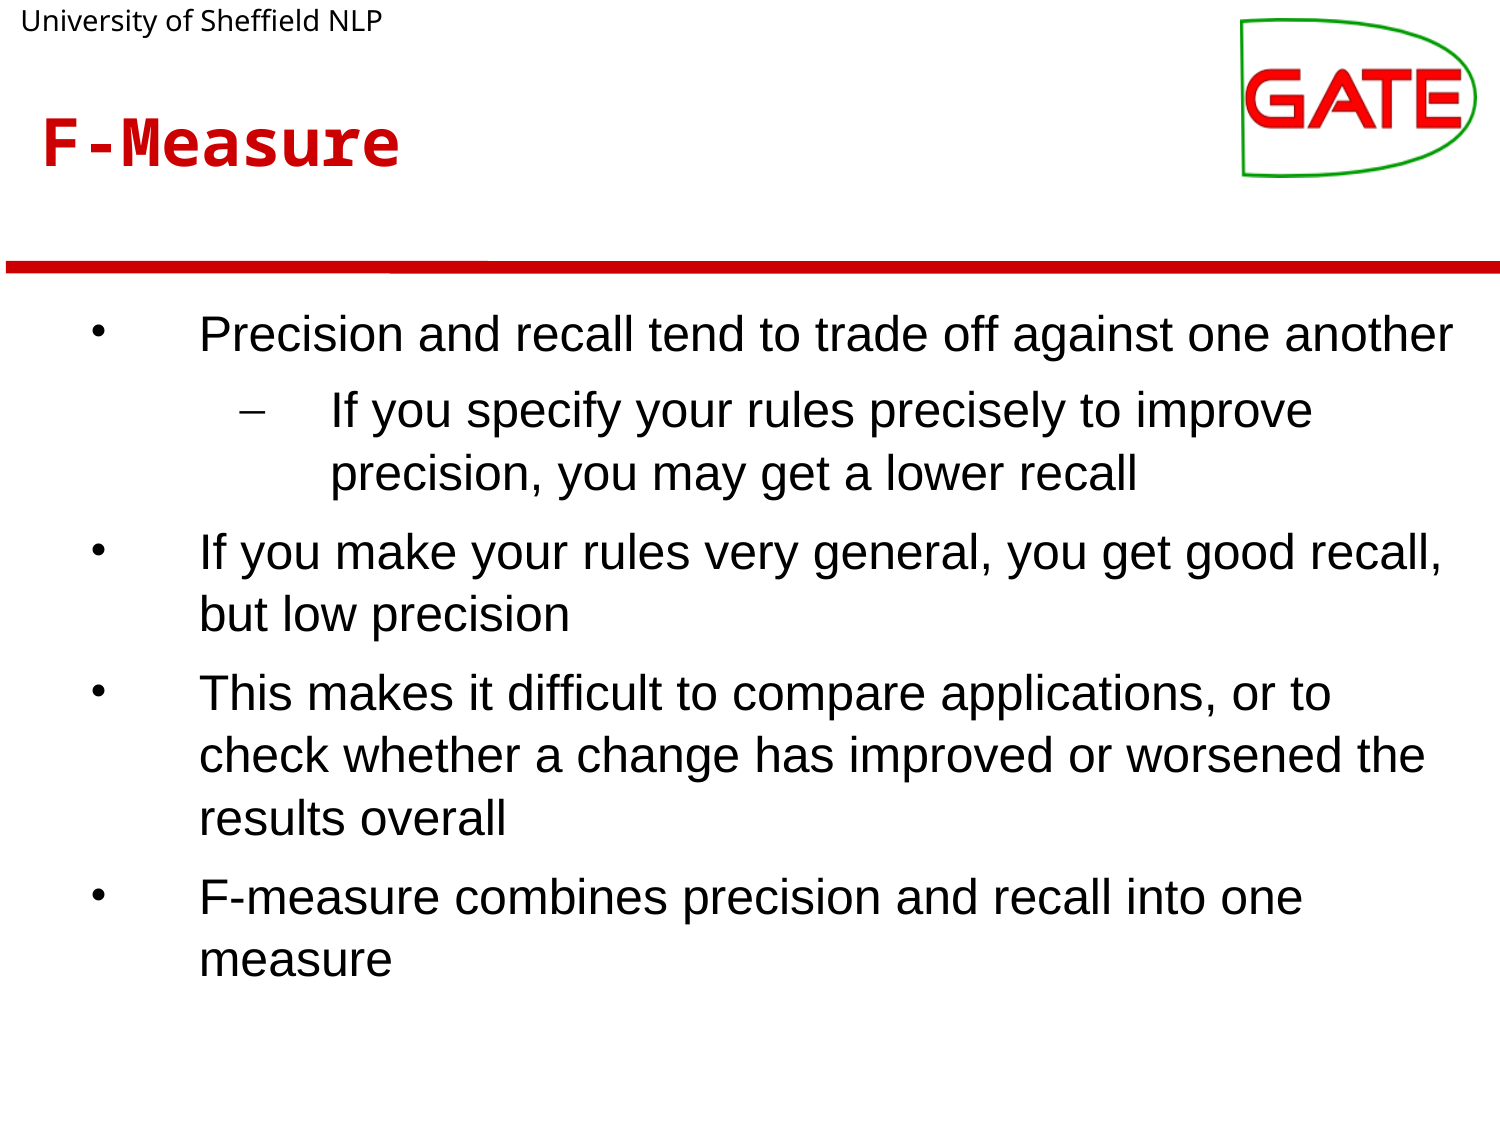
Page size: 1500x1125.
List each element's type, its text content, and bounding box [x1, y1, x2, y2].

text_box Precision and recall tend to trade off against one another If you specify your rules precisely to improve precision, you may get a lower recall If you make your rules very general, you get good recall, but low precision This makes it difficult to compare applications, or to check whether a change has improved or worsened the results overall F-measure combines precision and recall into one measure [74, 290, 1477, 1033]
picture [1240, 18, 1477, 178]
text_box F-Measure [41, 45, 1385, 242]
